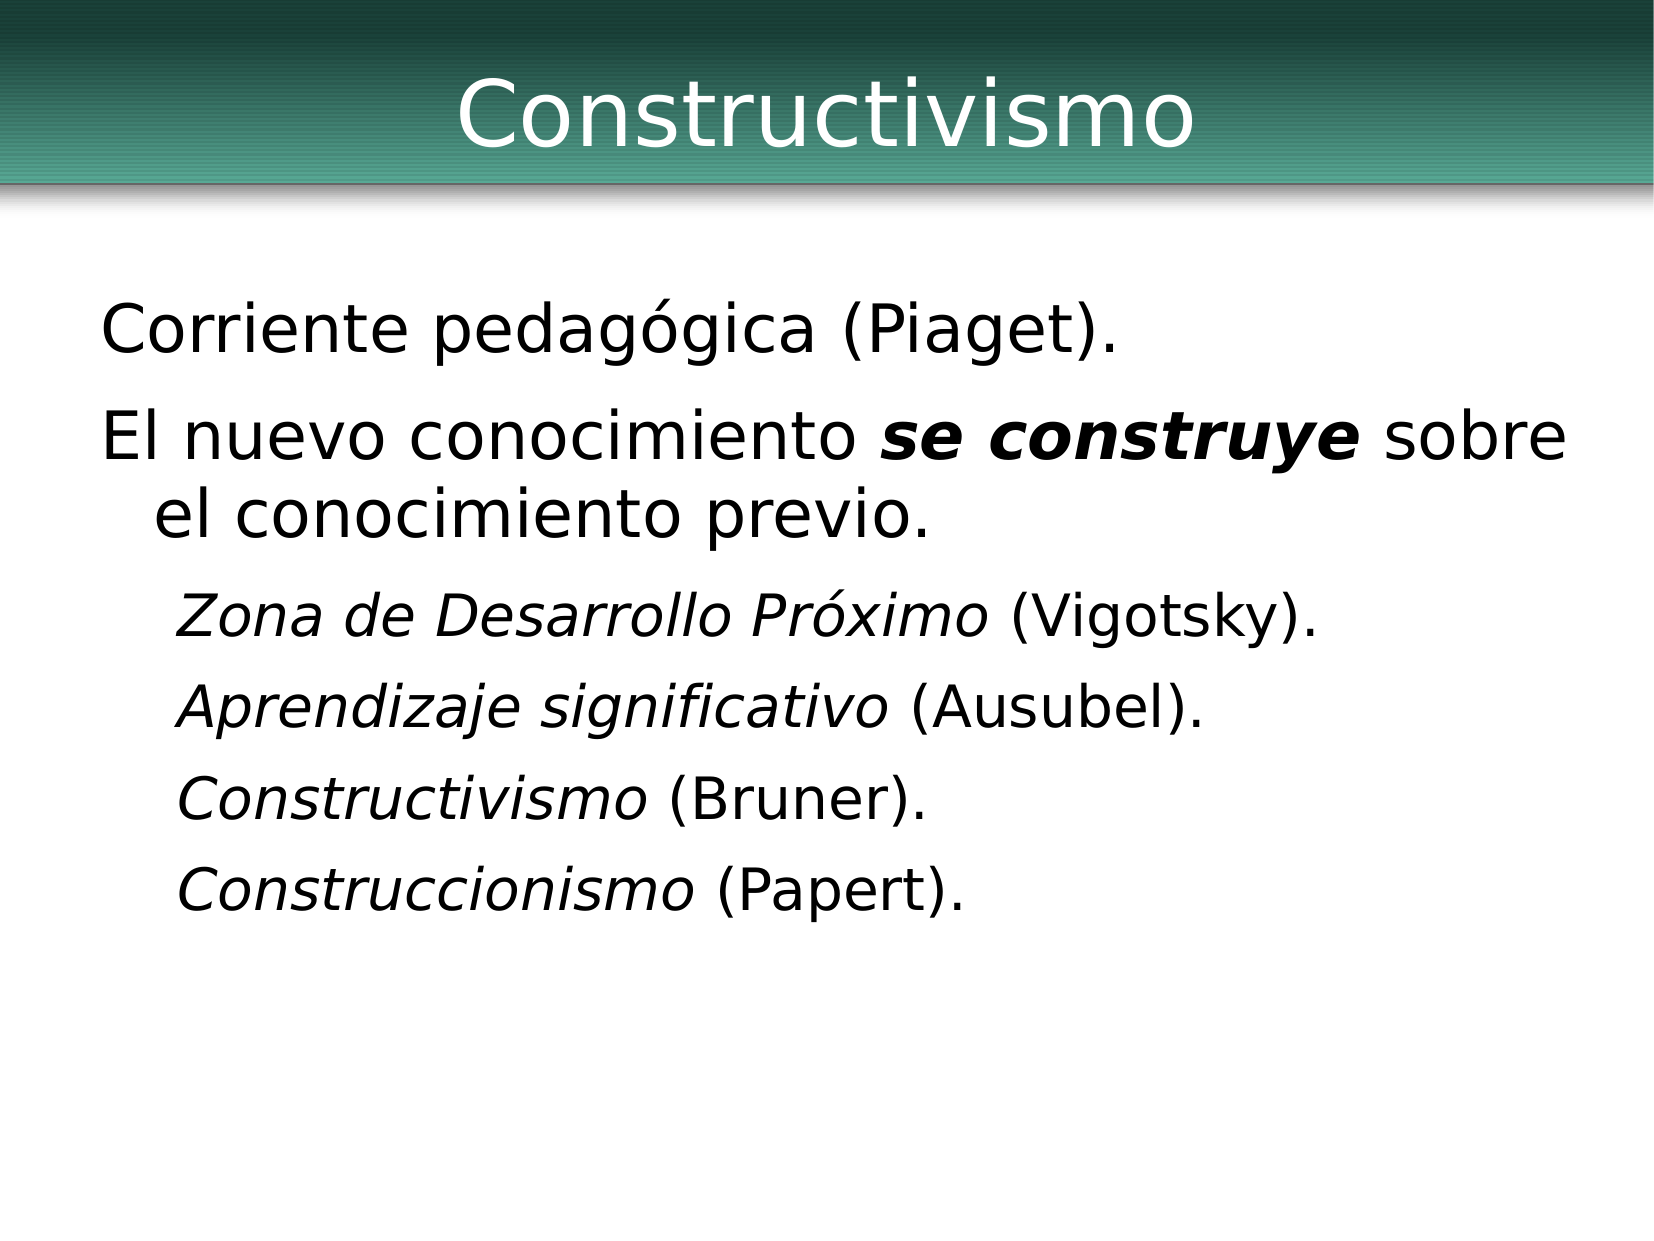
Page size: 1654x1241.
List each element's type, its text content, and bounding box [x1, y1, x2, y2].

list Corriente pedagógica (Piaget). El nuevo conocimiento se construye sobre el conocimiento previo. Zona de Desarrollo Próximo (Vigotsky). Aprendizaje significativo (Ausubel). Constructivismo (Bruner). Construccionismo (Papert). [82, 290, 1571, 1094]
title Constructivismo [82, 11, 1571, 219]
picture [0, 0, 1654, 225]
